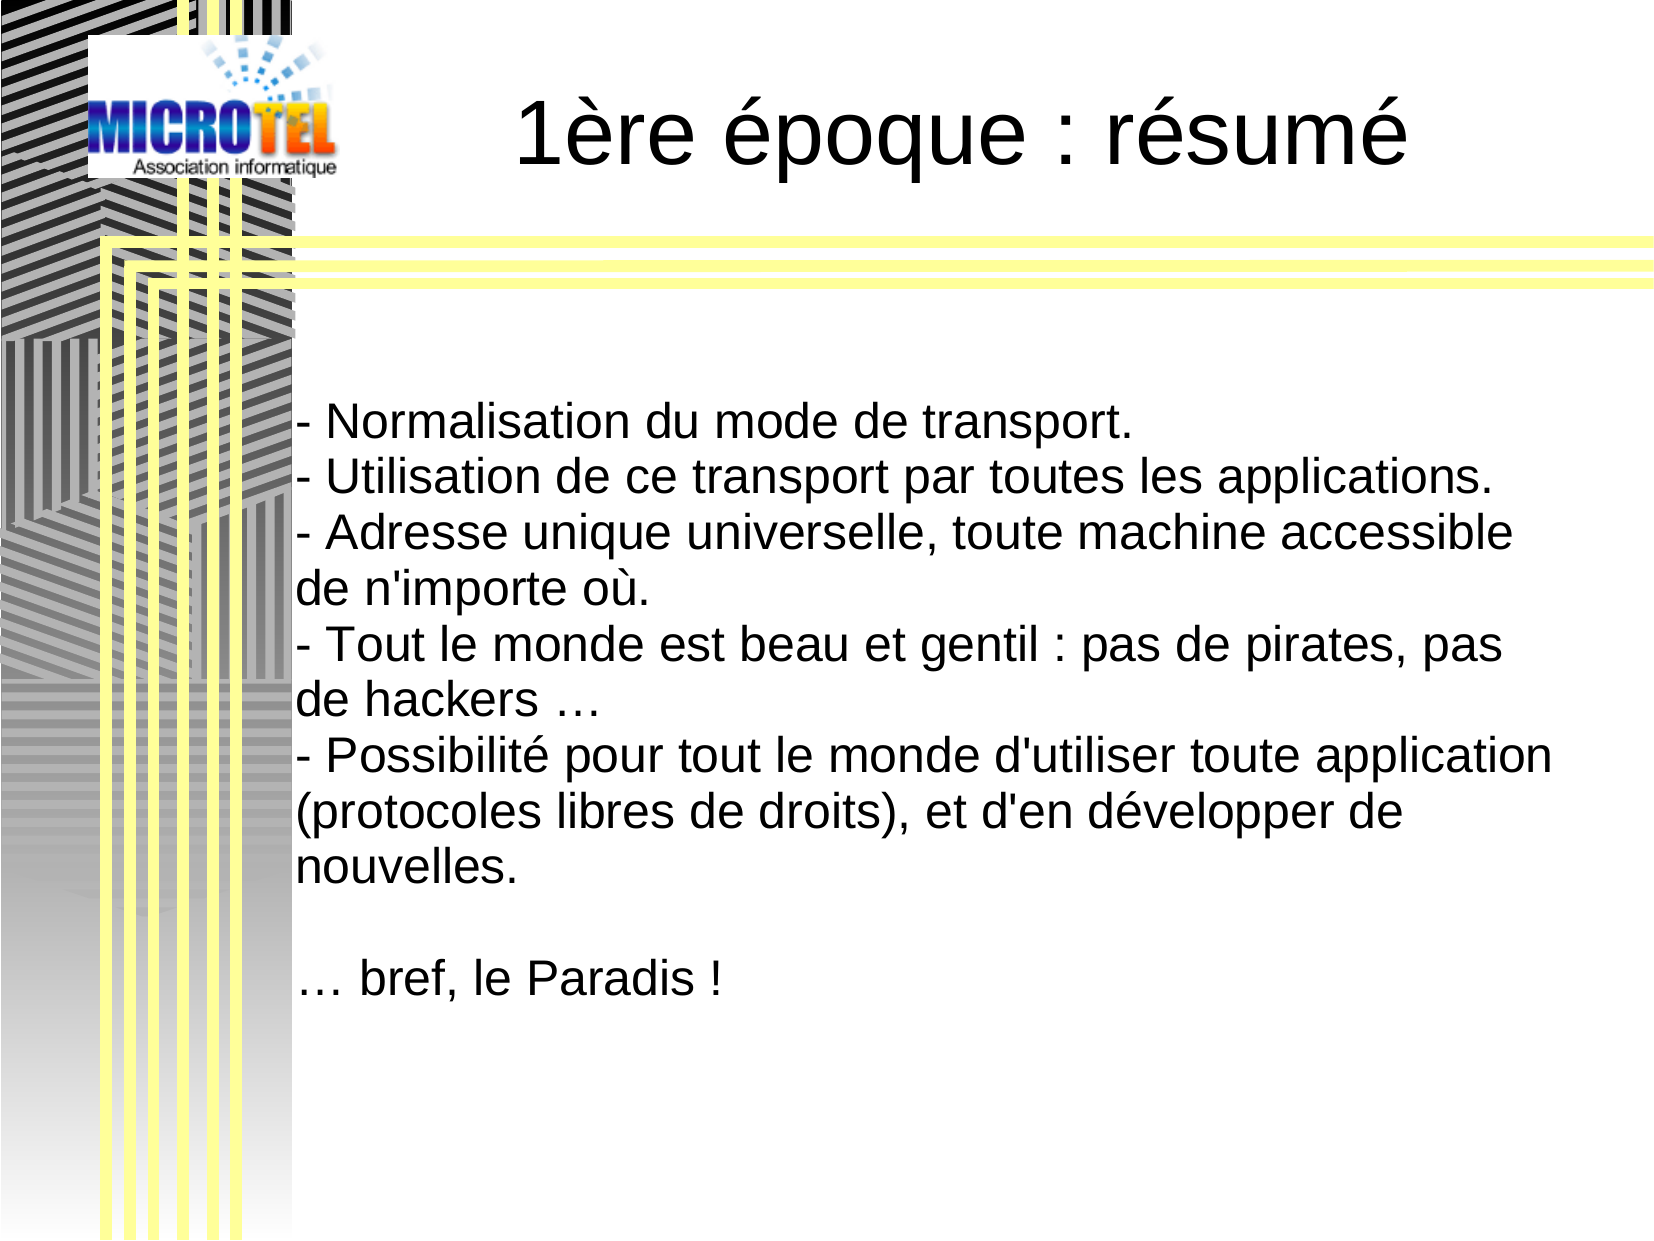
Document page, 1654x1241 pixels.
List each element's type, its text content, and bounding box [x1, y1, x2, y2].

picture [88, 35, 340, 178]
subtitle - Normalisation du mode de transport. - Utilisation de ce transport par toutes les applications. - Adresse unique universelle, toute machine accessible de n'importe où. - Tout le monde est beau et gentil : pas de pirates, pas de hackers … - Possibilité pour tout le monde d'utiliser toute application (protocoles libres de droits), et d'en développer de nouvelles. … bref, le Paradis ! [295, 290, 1571, 1109]
title 1ère époque : résumé [354, 29, 1571, 237]
